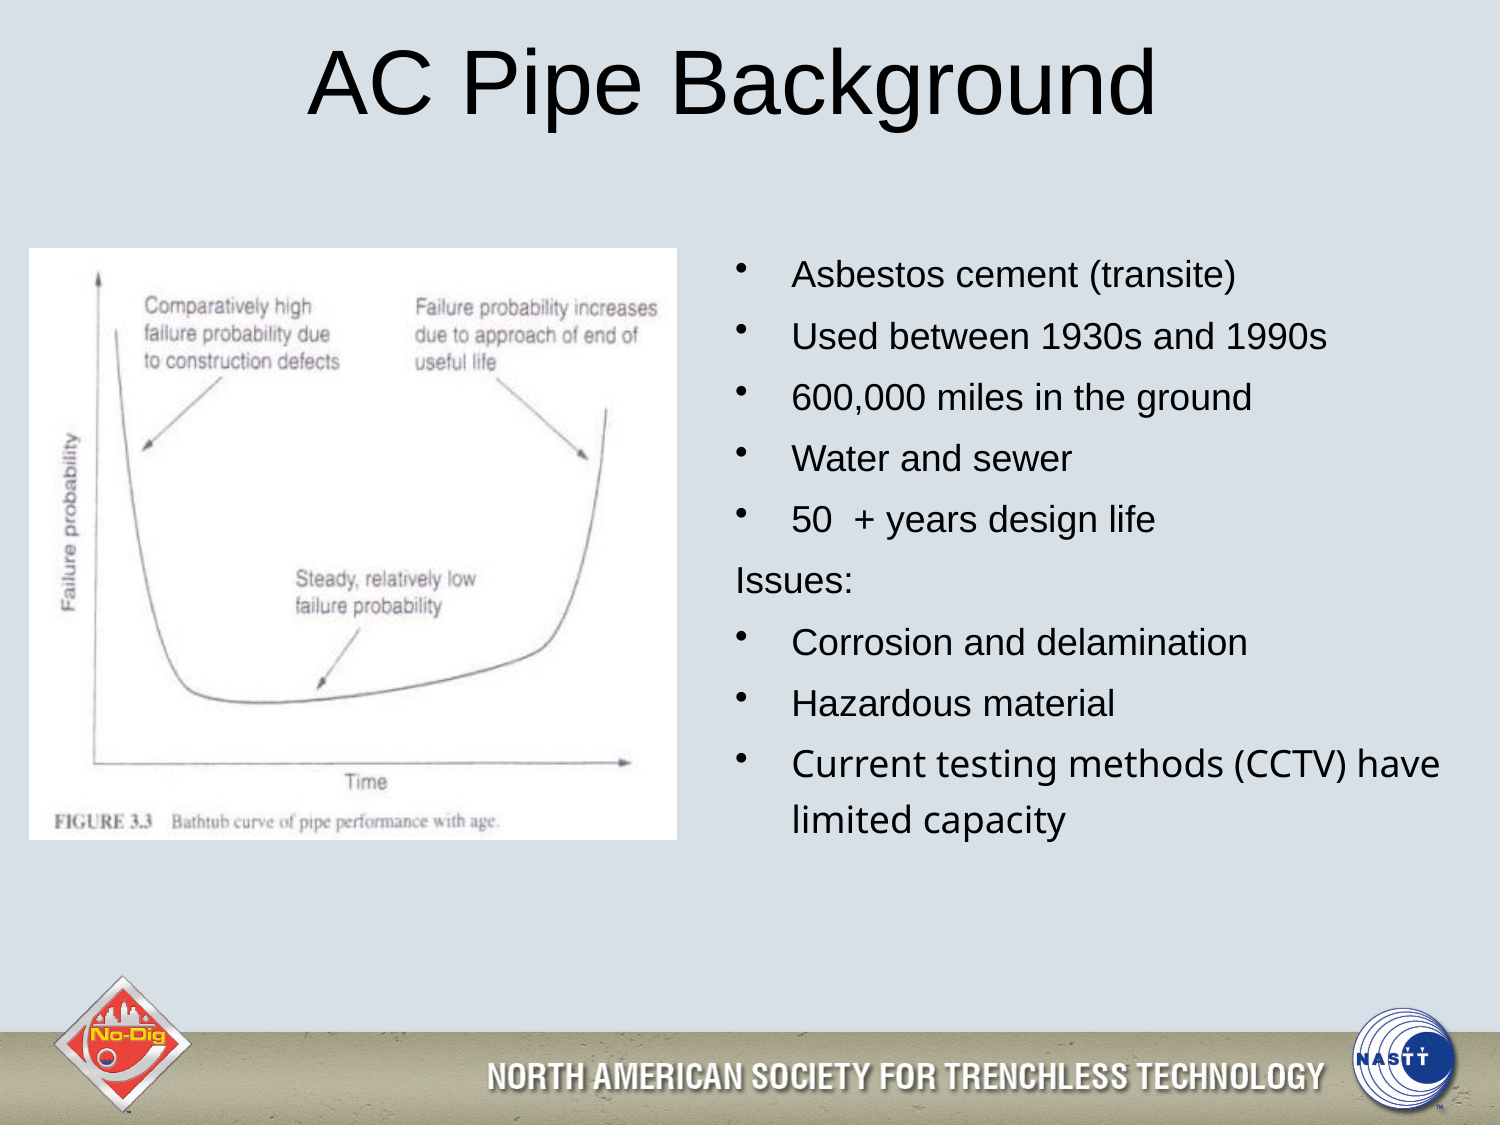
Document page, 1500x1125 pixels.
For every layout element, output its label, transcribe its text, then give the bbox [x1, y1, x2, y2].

picture [0, 172, 1500, 1125]
text_box AC Pipe Background [0, 0, 1500, 172]
text_box Asbestos cement (transite) Used between 1930s and 1990s 600,000 miles in the ground Water and sewer 50 + years design life Issues: Corrosion and delamination Hazardous material Current testing methods (CCTV) have limited capacity [720, 231, 1496, 934]
